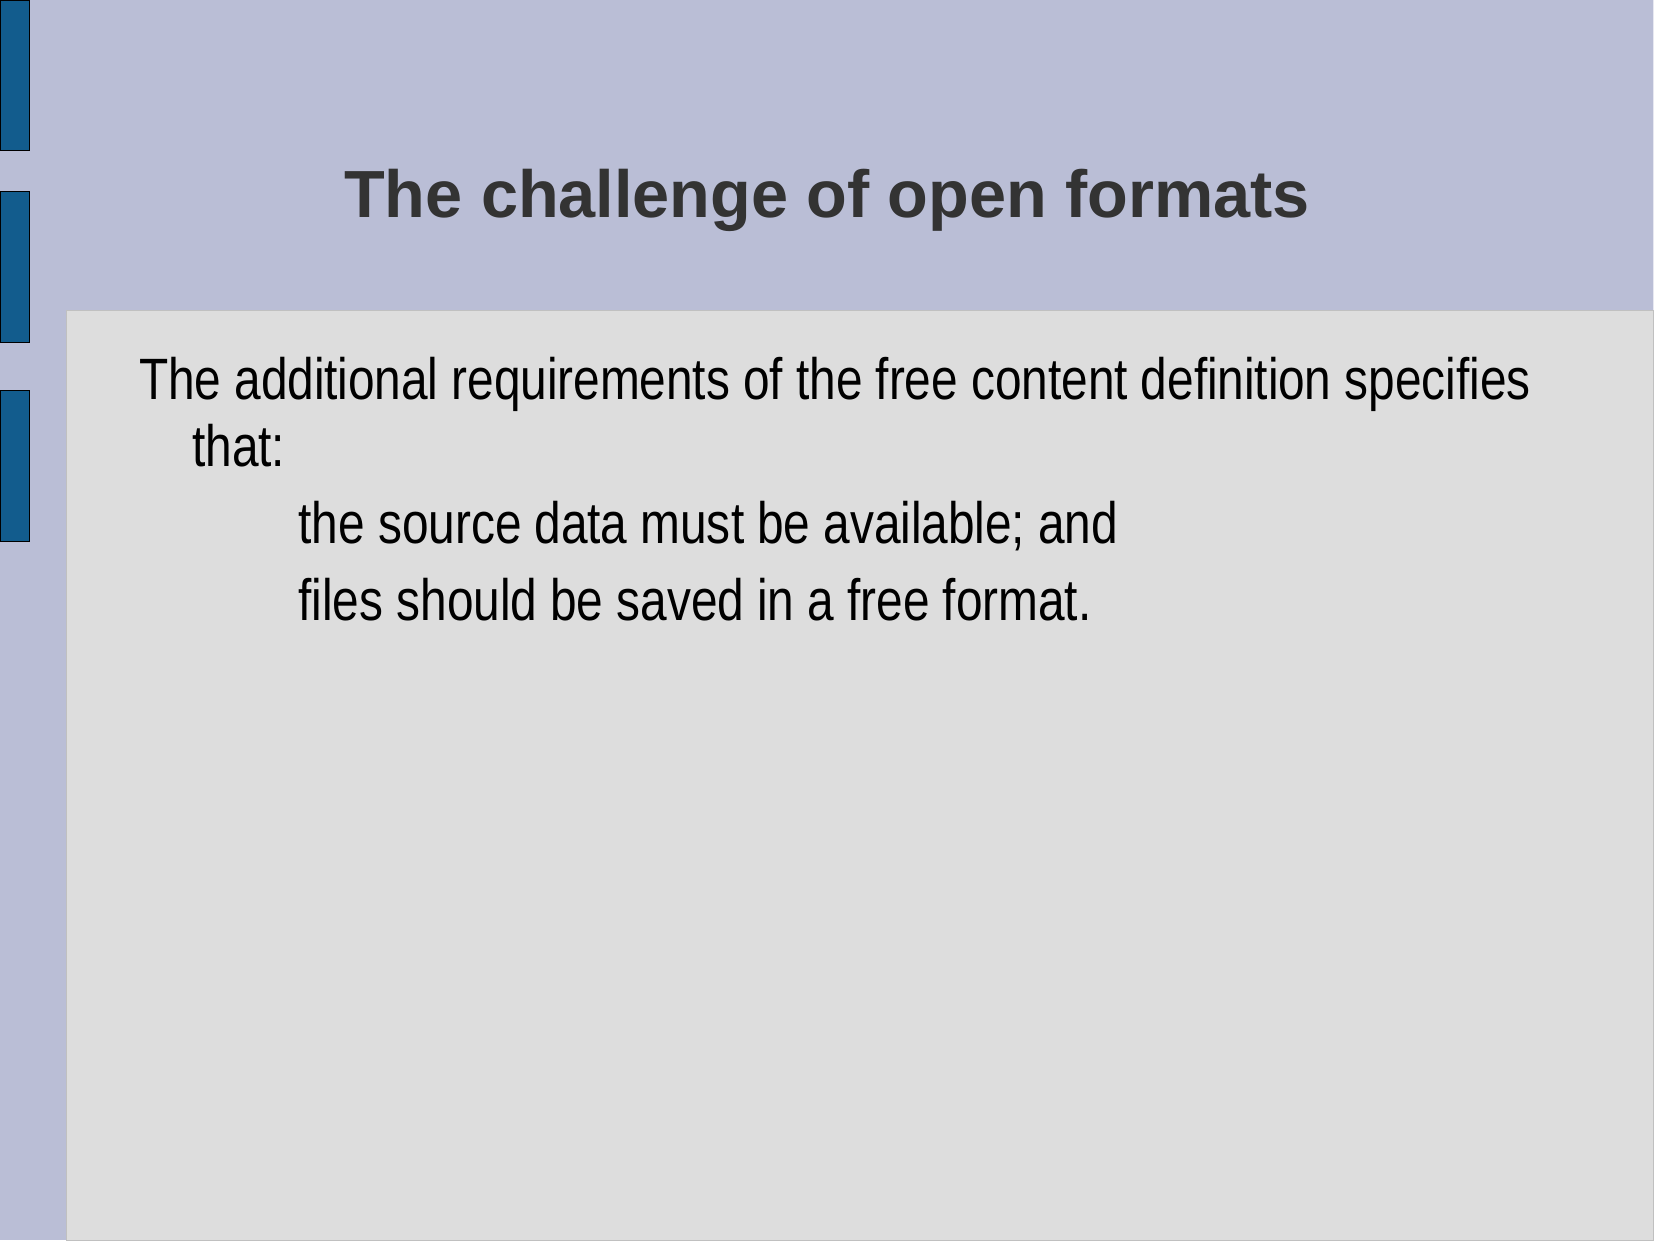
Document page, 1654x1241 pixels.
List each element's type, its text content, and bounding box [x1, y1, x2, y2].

title The challenge of open formats [121, 91, 1534, 299]
list The additional requirements of the free content definition specifies that: the source data must be available; and files should be saved in a free format. [121, 344, 1534, 1127]
